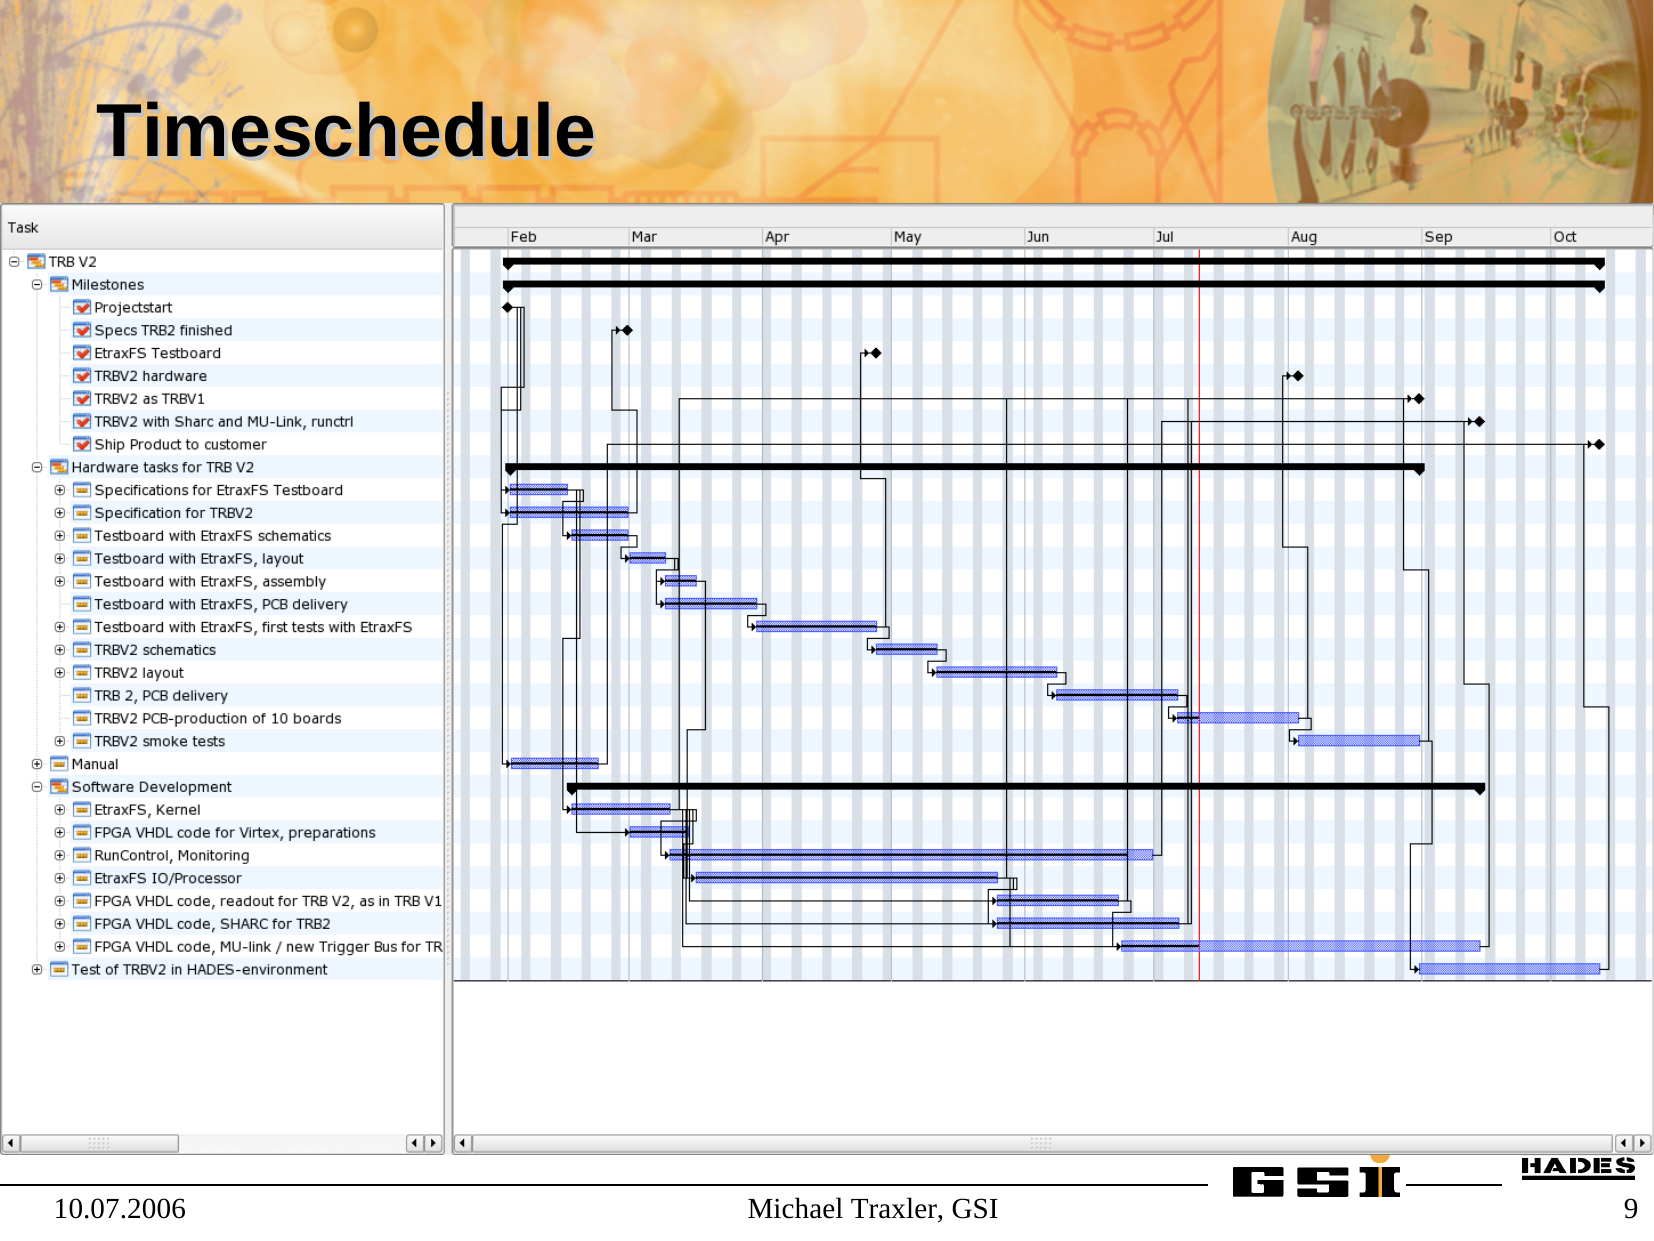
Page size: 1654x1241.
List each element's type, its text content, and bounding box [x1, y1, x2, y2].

picture [0, 0, 1654, 1197]
title Timeschedule [96, 27, 1502, 203]
